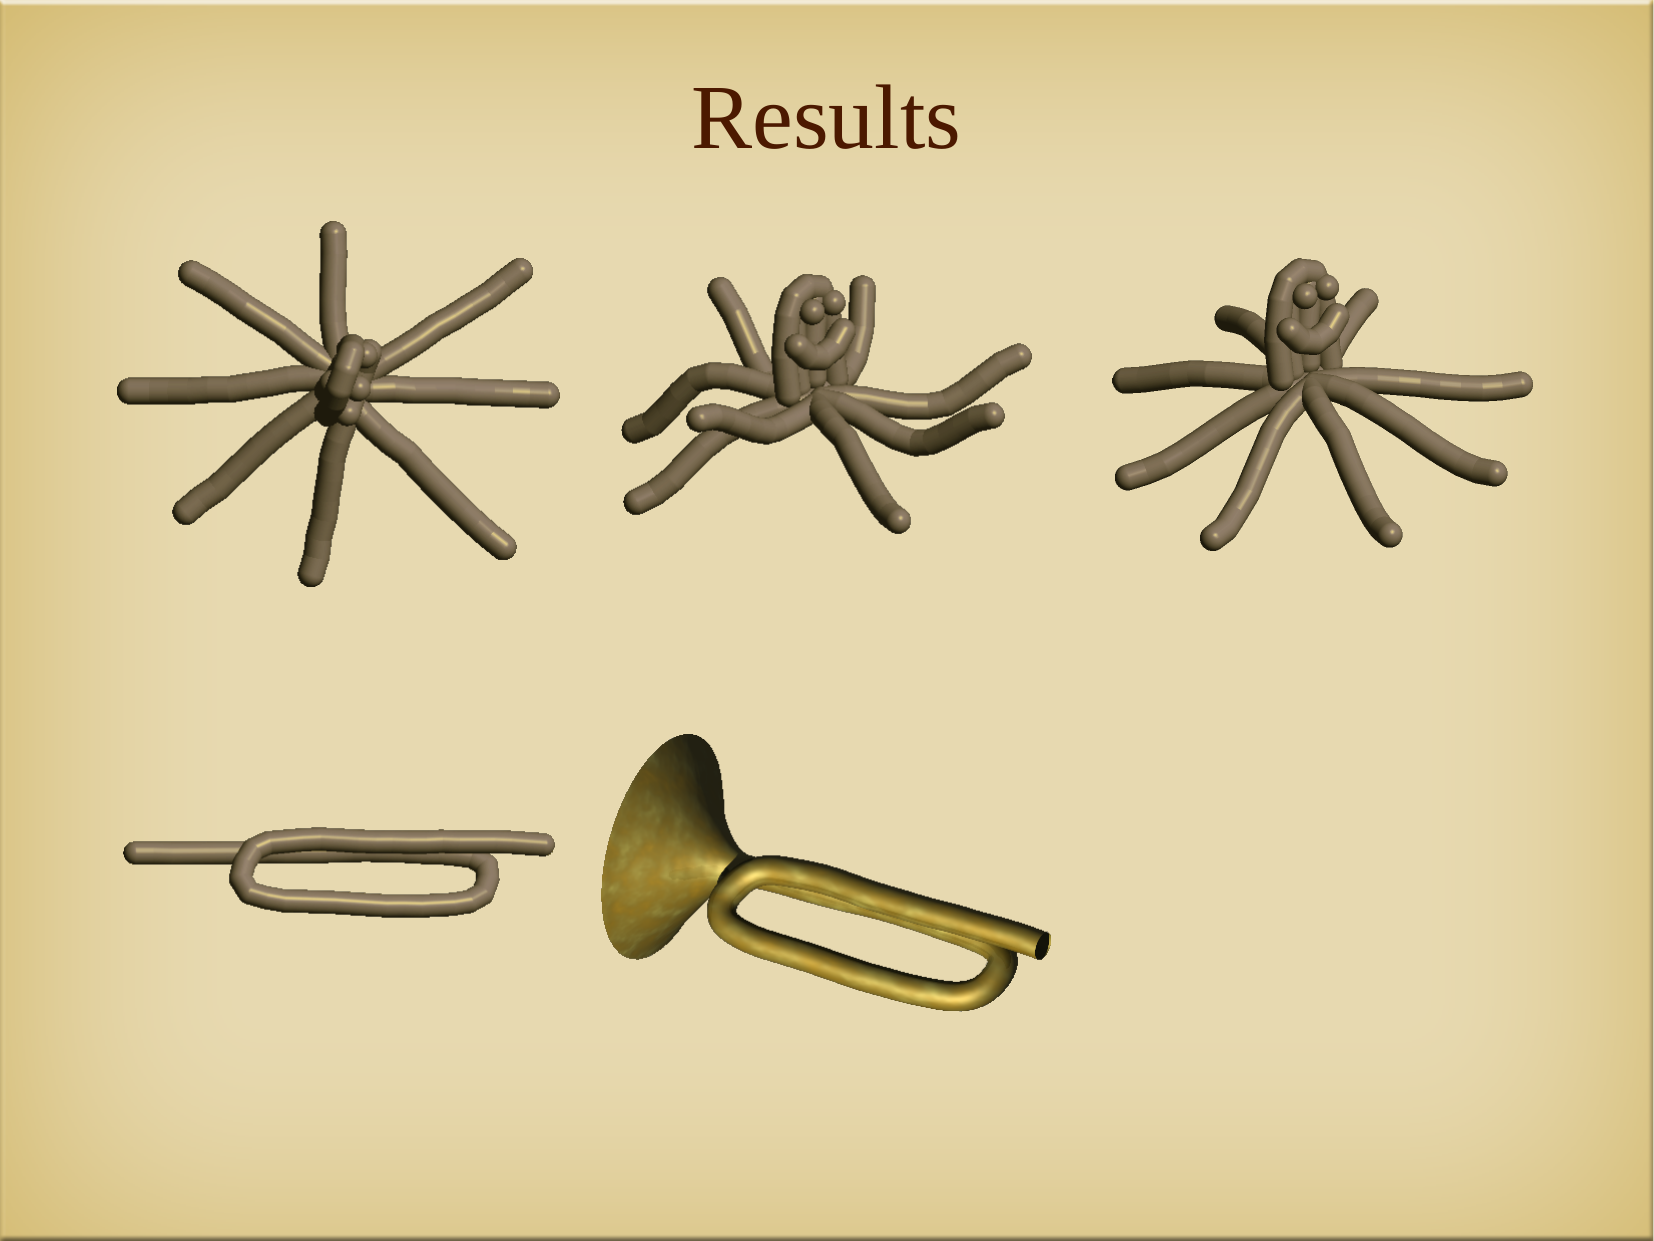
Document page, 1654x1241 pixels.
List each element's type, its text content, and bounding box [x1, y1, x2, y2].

title Results [59, 58, 1595, 178]
picture [0, 0, 1654, 1241]
